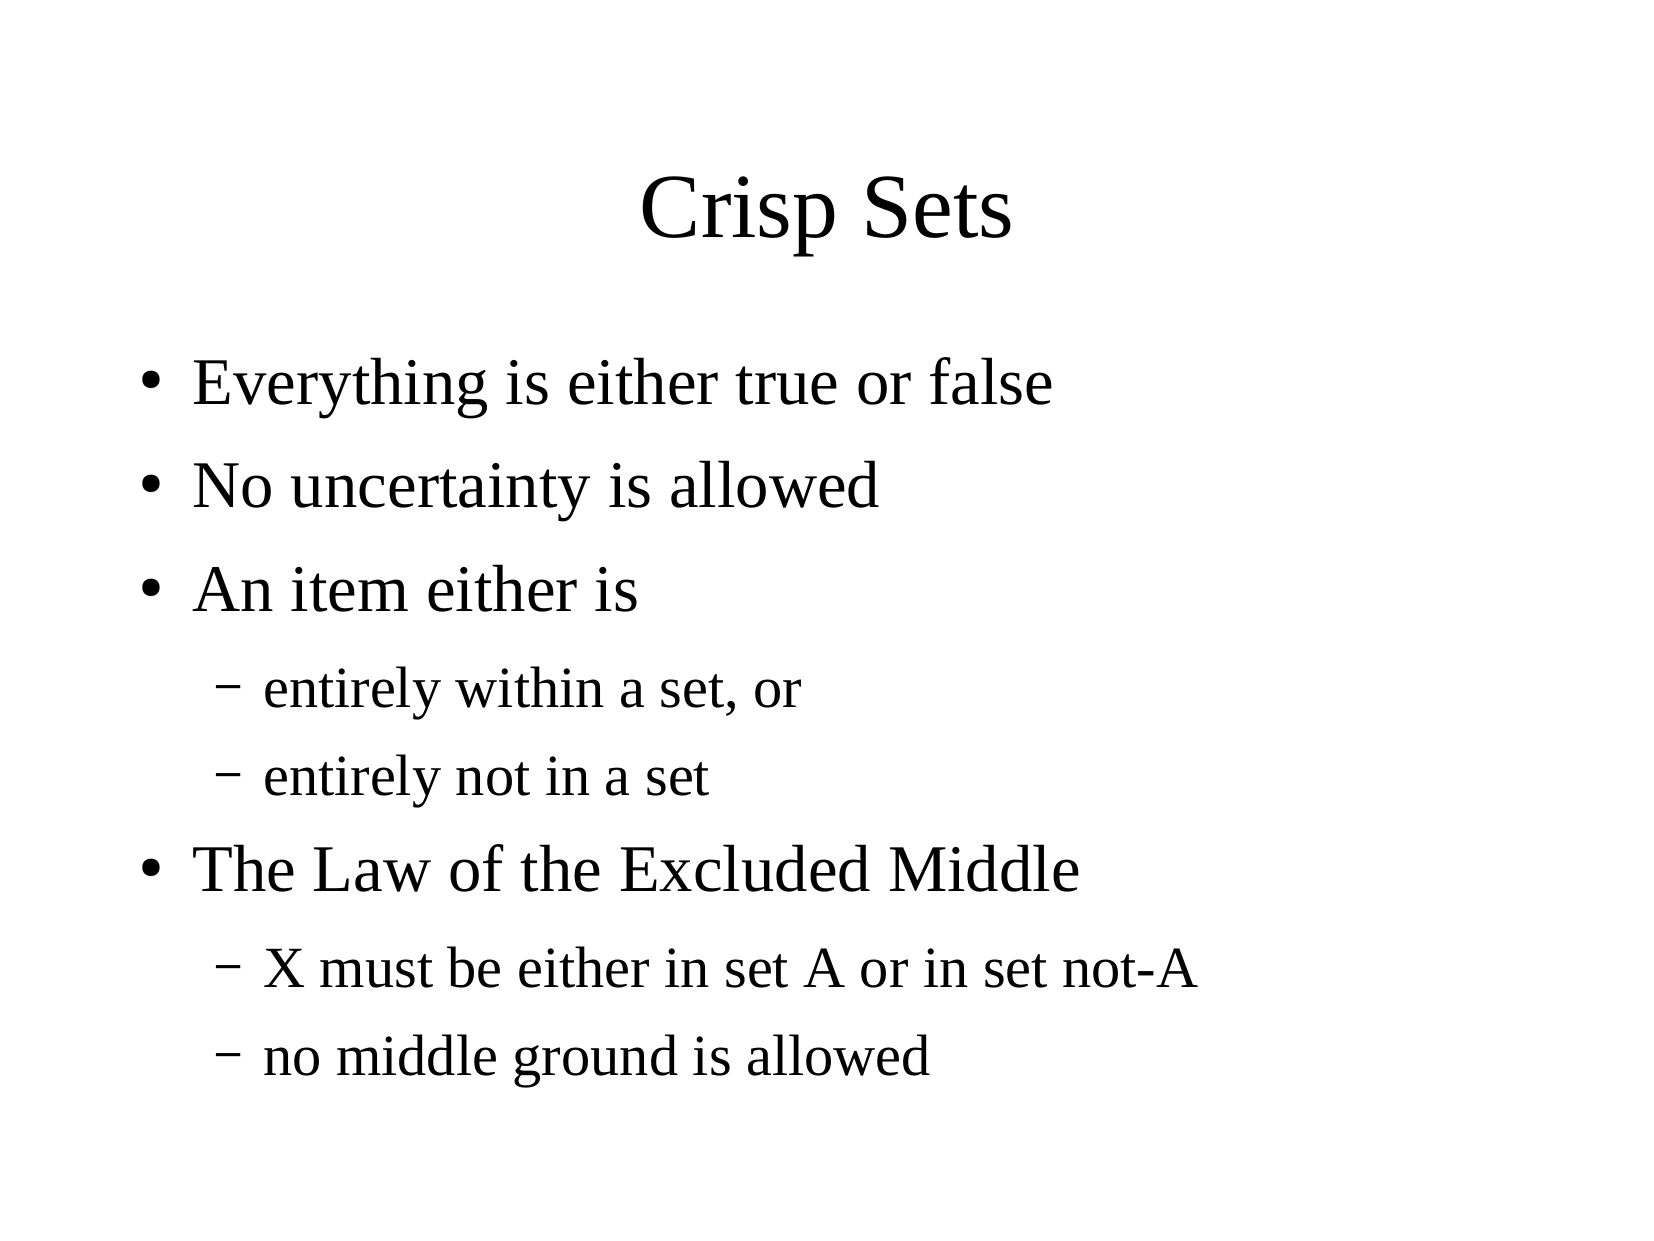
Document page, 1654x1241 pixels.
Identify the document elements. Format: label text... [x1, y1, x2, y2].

list Everything is either true or false No uncertainty is allowed An item either is entirely within a set, or entirely not in a set The Law of the Excluded Middle X must be either in set A or in set not-A no middle ground is allowed [121, 344, 1534, 1127]
title Crisp Sets [121, 102, 1534, 311]
